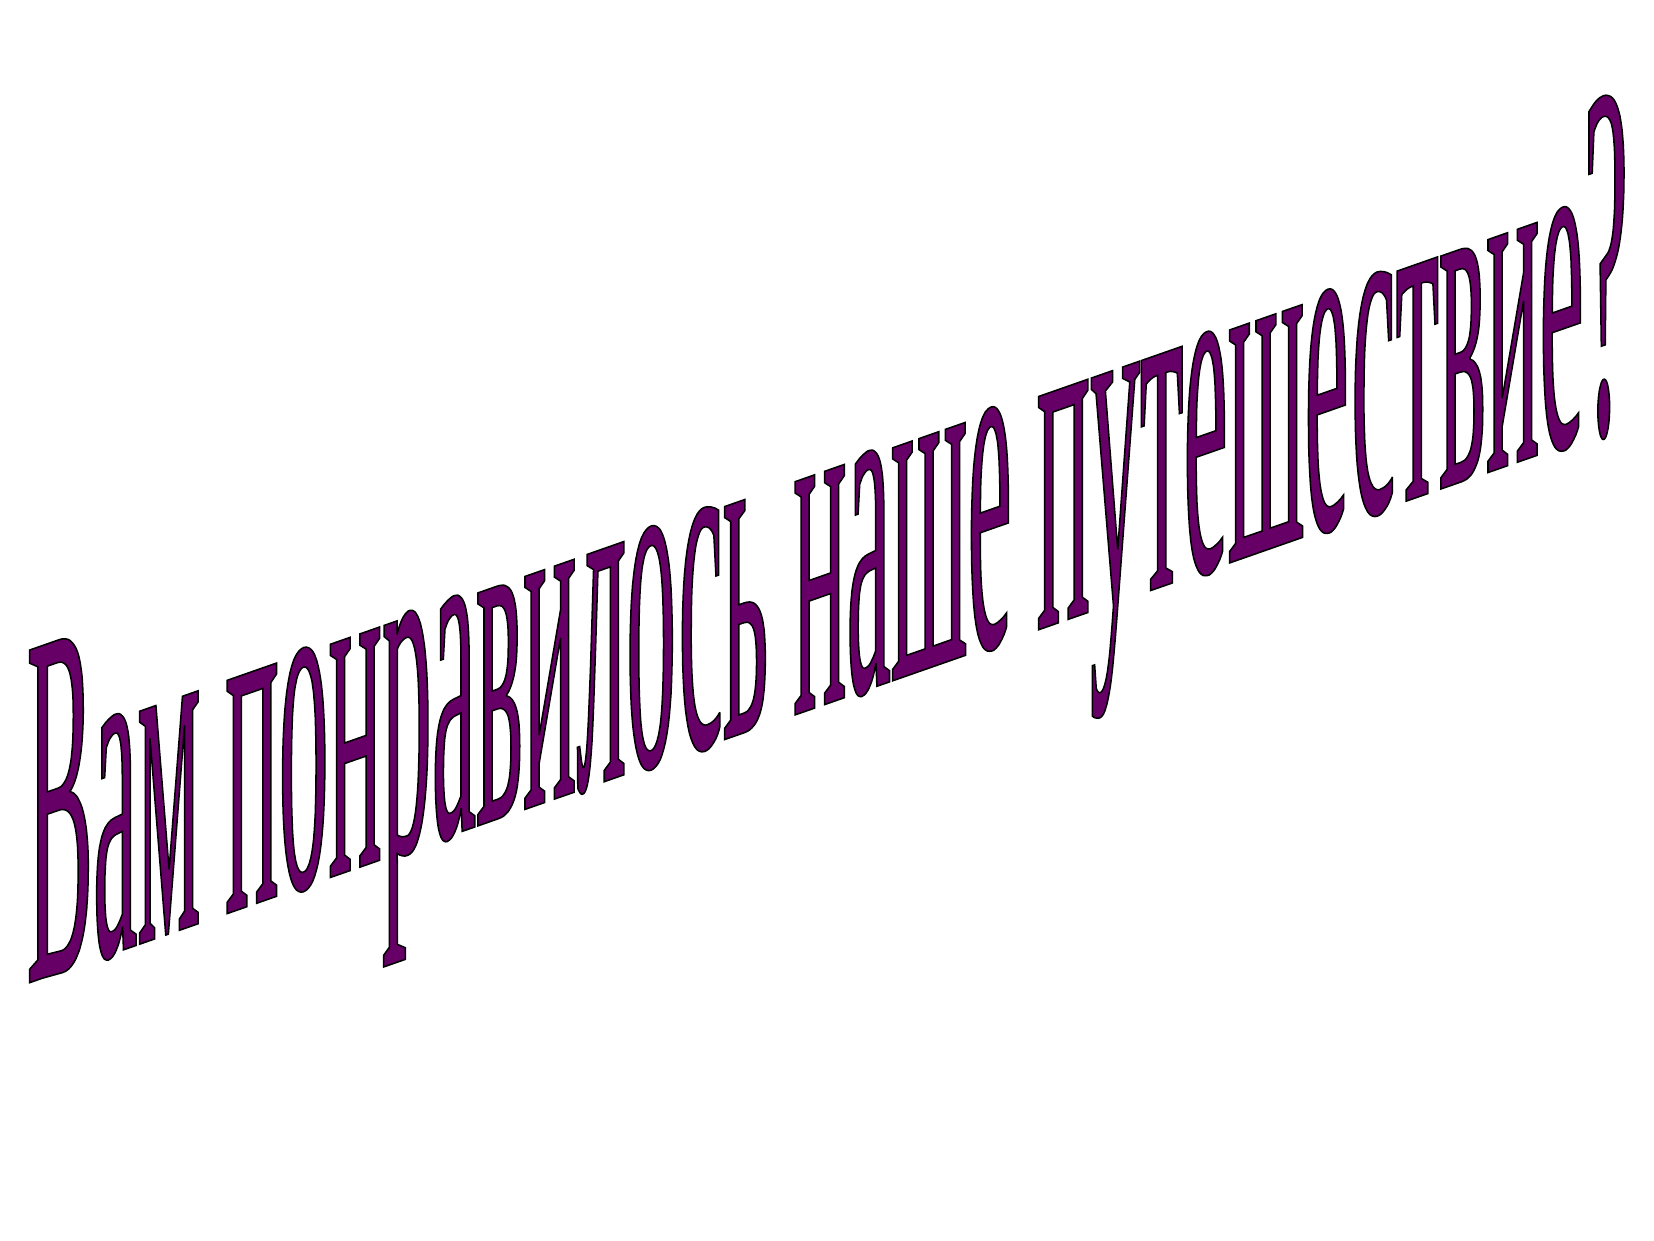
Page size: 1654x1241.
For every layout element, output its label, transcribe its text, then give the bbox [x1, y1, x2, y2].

text_box Вам понравилось наше путешествие? [477, 585, 520, 826]
text_box Вам понравилось наше путешествие? [1597, 379, 1610, 440]
text_box Вам понравилось наше путешествие? [383, 610, 428, 967]
text_box Вам понравилось наше путешествие? [139, 690, 199, 945]
text_box Вам понравилось наше путешествие? [1091, 361, 1140, 719]
text_box Вам понравилось наше путешествие? [1543, 206, 1581, 452]
text_box Вам понравилось наше путешествие? [971, 406, 1009, 652]
text_box Вам понравилось наше путешествие? [1308, 288, 1346, 534]
text_box Вам понравилось наше путешествие? [1141, 346, 1183, 591]
text_box Вам понравилось наше путешествие? [892, 422, 966, 681]
text_box Вам понравилось наше путешествие? [1440, 248, 1483, 489]
text_box Вам понравилось наше путешествие? [330, 626, 380, 878]
text_box Вам понравилось наше путешествие? [1588, 95, 1625, 347]
text_box Вам понравилось наше путешествие? [682, 506, 720, 752]
text_box Вам понравилось наше путешествие? [1488, 222, 1538, 473]
text_box Вам понравилось наше путешествие? [435, 595, 475, 842]
text_box Вам понравилось наше путешествие? [577, 541, 624, 795]
text_box Вам понравилось наше путешествие? [1355, 271, 1393, 517]
text_box Вам понравилось наше путешествие? [630, 525, 673, 771]
text_box Вам понравилось наше путешествие? [227, 663, 277, 914]
text_box Вам понравилось наше путешествие? [724, 499, 766, 740]
text_box Вам понравилось наше путешествие? [1187, 331, 1225, 576]
text_box Вам понравилось наше путешествие? [1038, 379, 1088, 630]
text_box Вам понравилось наше путешествие? [282, 647, 325, 893]
text_box Вам понравилось наше путешествие? [96, 713, 137, 961]
text_box Вам понравилось наше путешествие? [29, 638, 89, 983]
text_box Вам понравилось наше путешествие? [1397, 256, 1438, 502]
text_box Вам понравилось наше путешествие? [1229, 304, 1303, 563]
text_box Вам понравилось наше путешествие? [795, 464, 845, 715]
text_box Вам понравилось наше путешествие? [850, 450, 890, 697]
text_box Вам понравилось наше путешествие? [525, 559, 575, 810]
